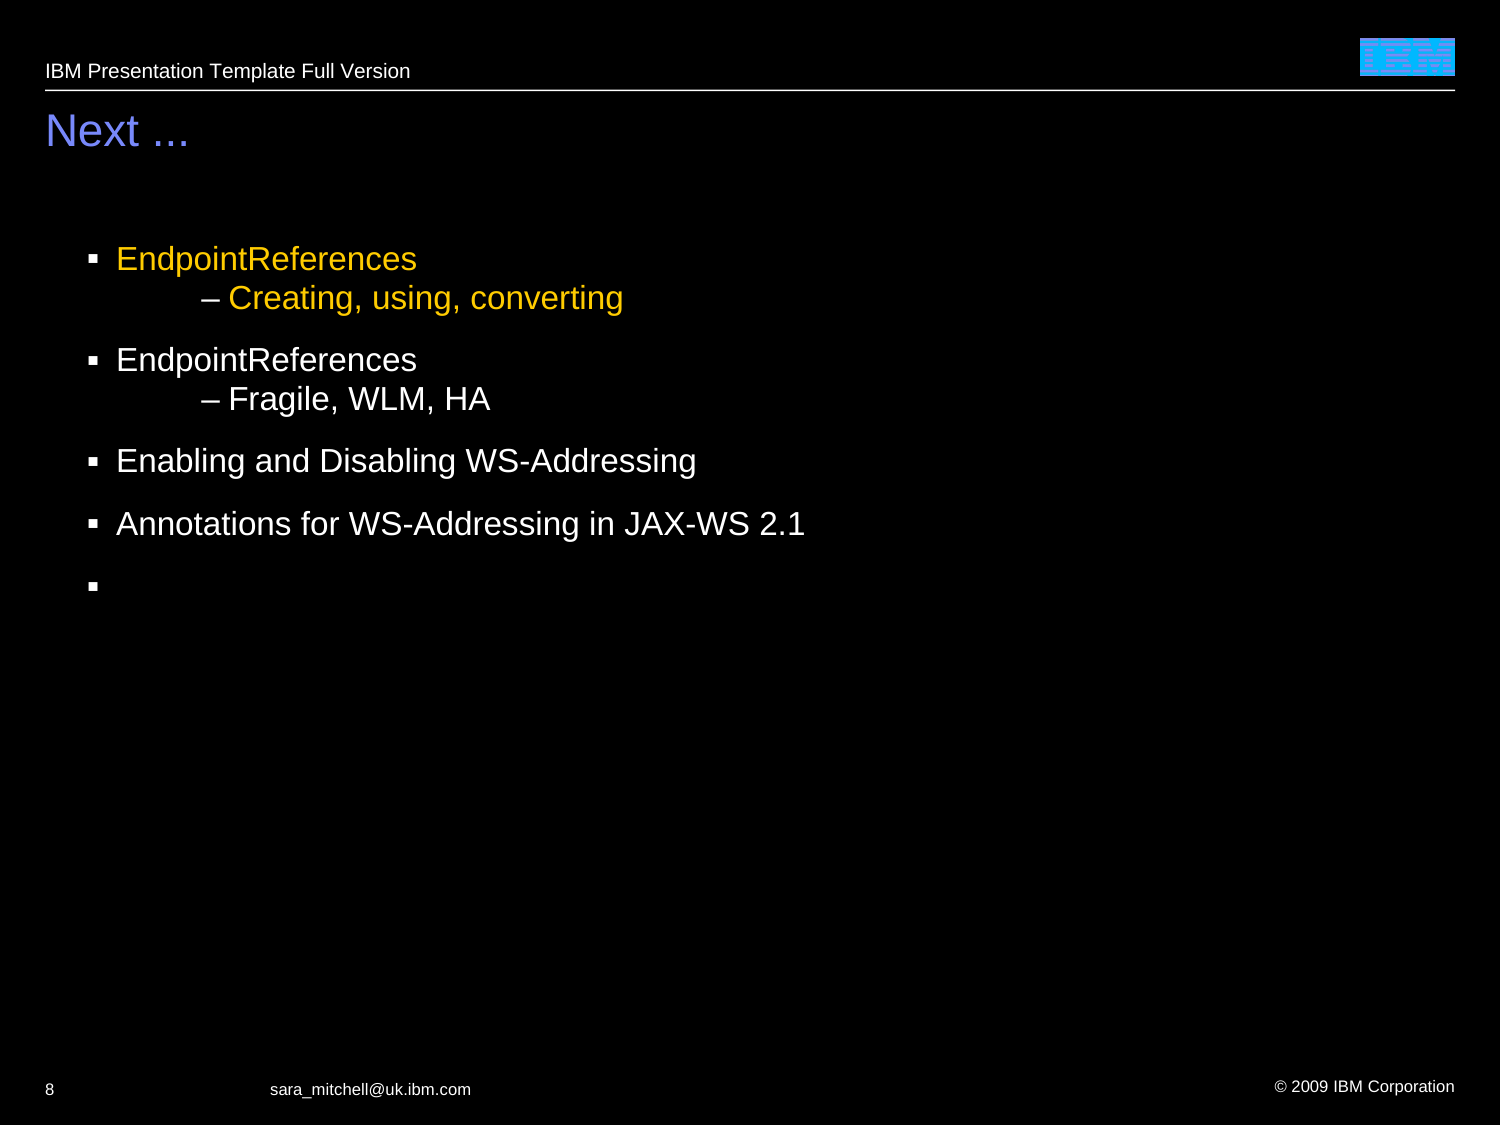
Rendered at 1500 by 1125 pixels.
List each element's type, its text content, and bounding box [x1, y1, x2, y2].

list EndpointReferences Creating, using, converting EndpointReferences Fragile, WLM, HA Enabling and Disabling WS-Addressing Annotations for WS-Addressing in JAX-WS 2.1 [72, 232, 1393, 1037]
text_box IBM Presentation Template Full Version [30, 37, 1306, 83]
title Next ... [30, 97, 1456, 218]
